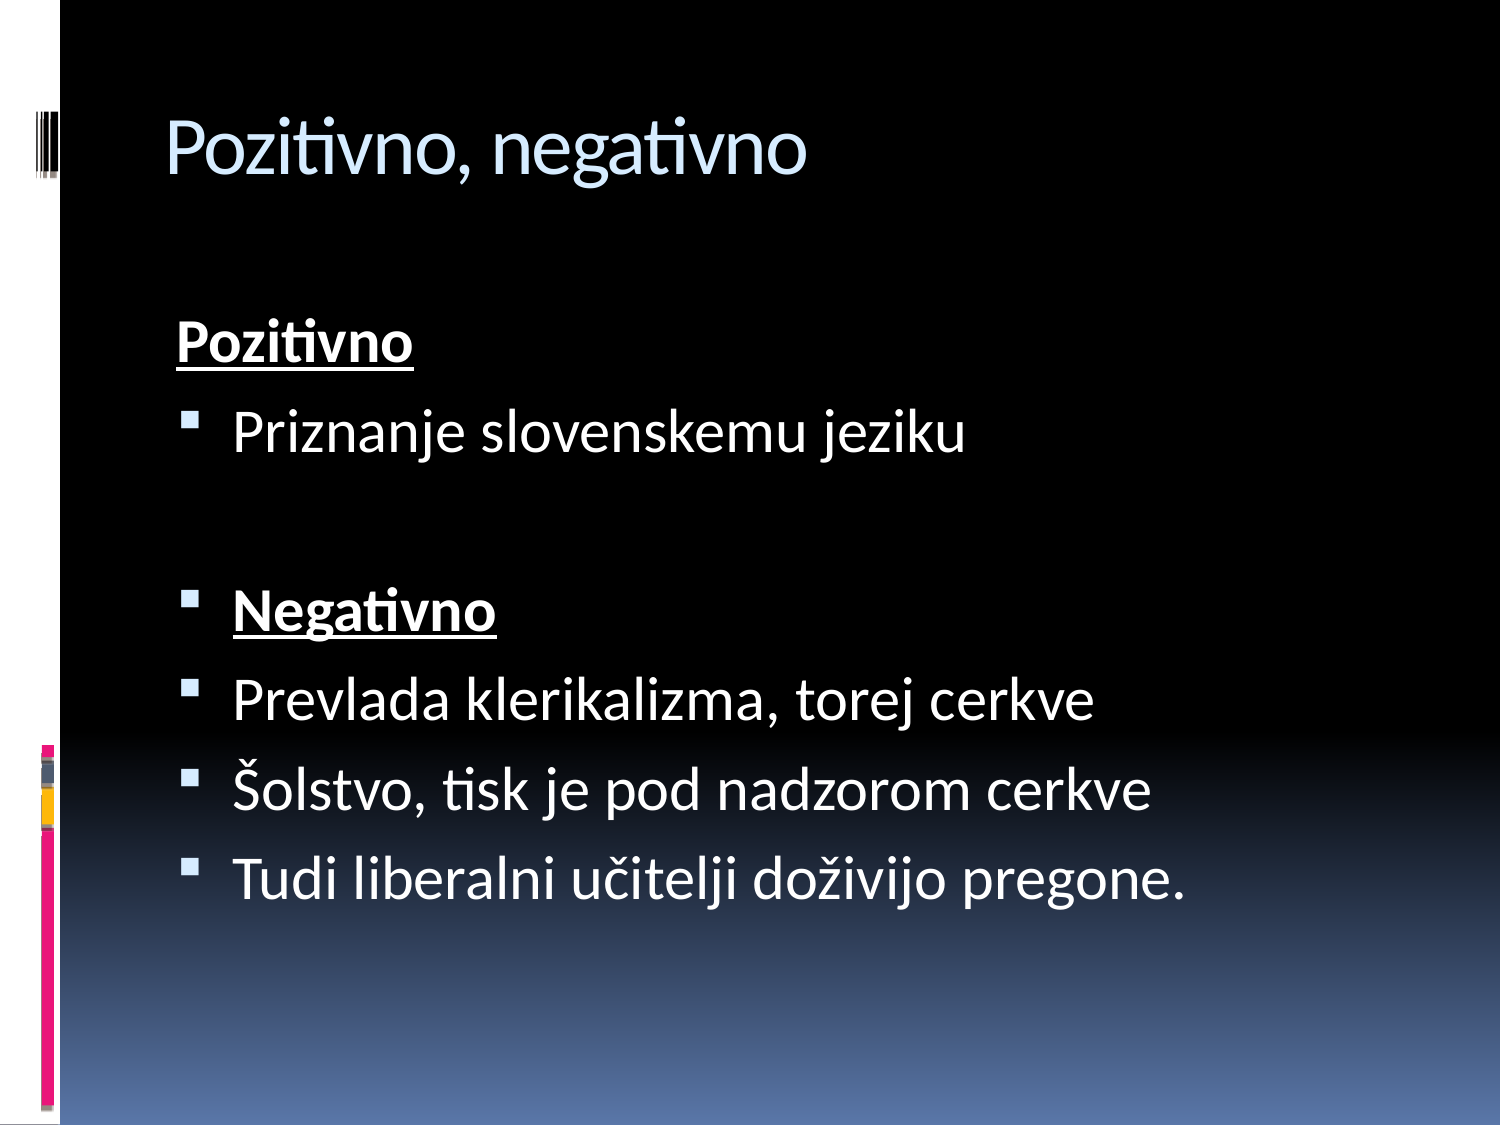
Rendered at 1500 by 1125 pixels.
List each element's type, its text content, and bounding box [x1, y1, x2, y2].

title Pozitivno, negativno [150, 84, 1425, 235]
list Pozitivno Priznanje slovenskemu jeziku Negativno Prevlada klerikalizma, torej cerkve Šolstvo, tisk je pod nadzorom cerkve Tudi liberalni učitelji doživijo pregone. [150, 292, 1425, 1043]
